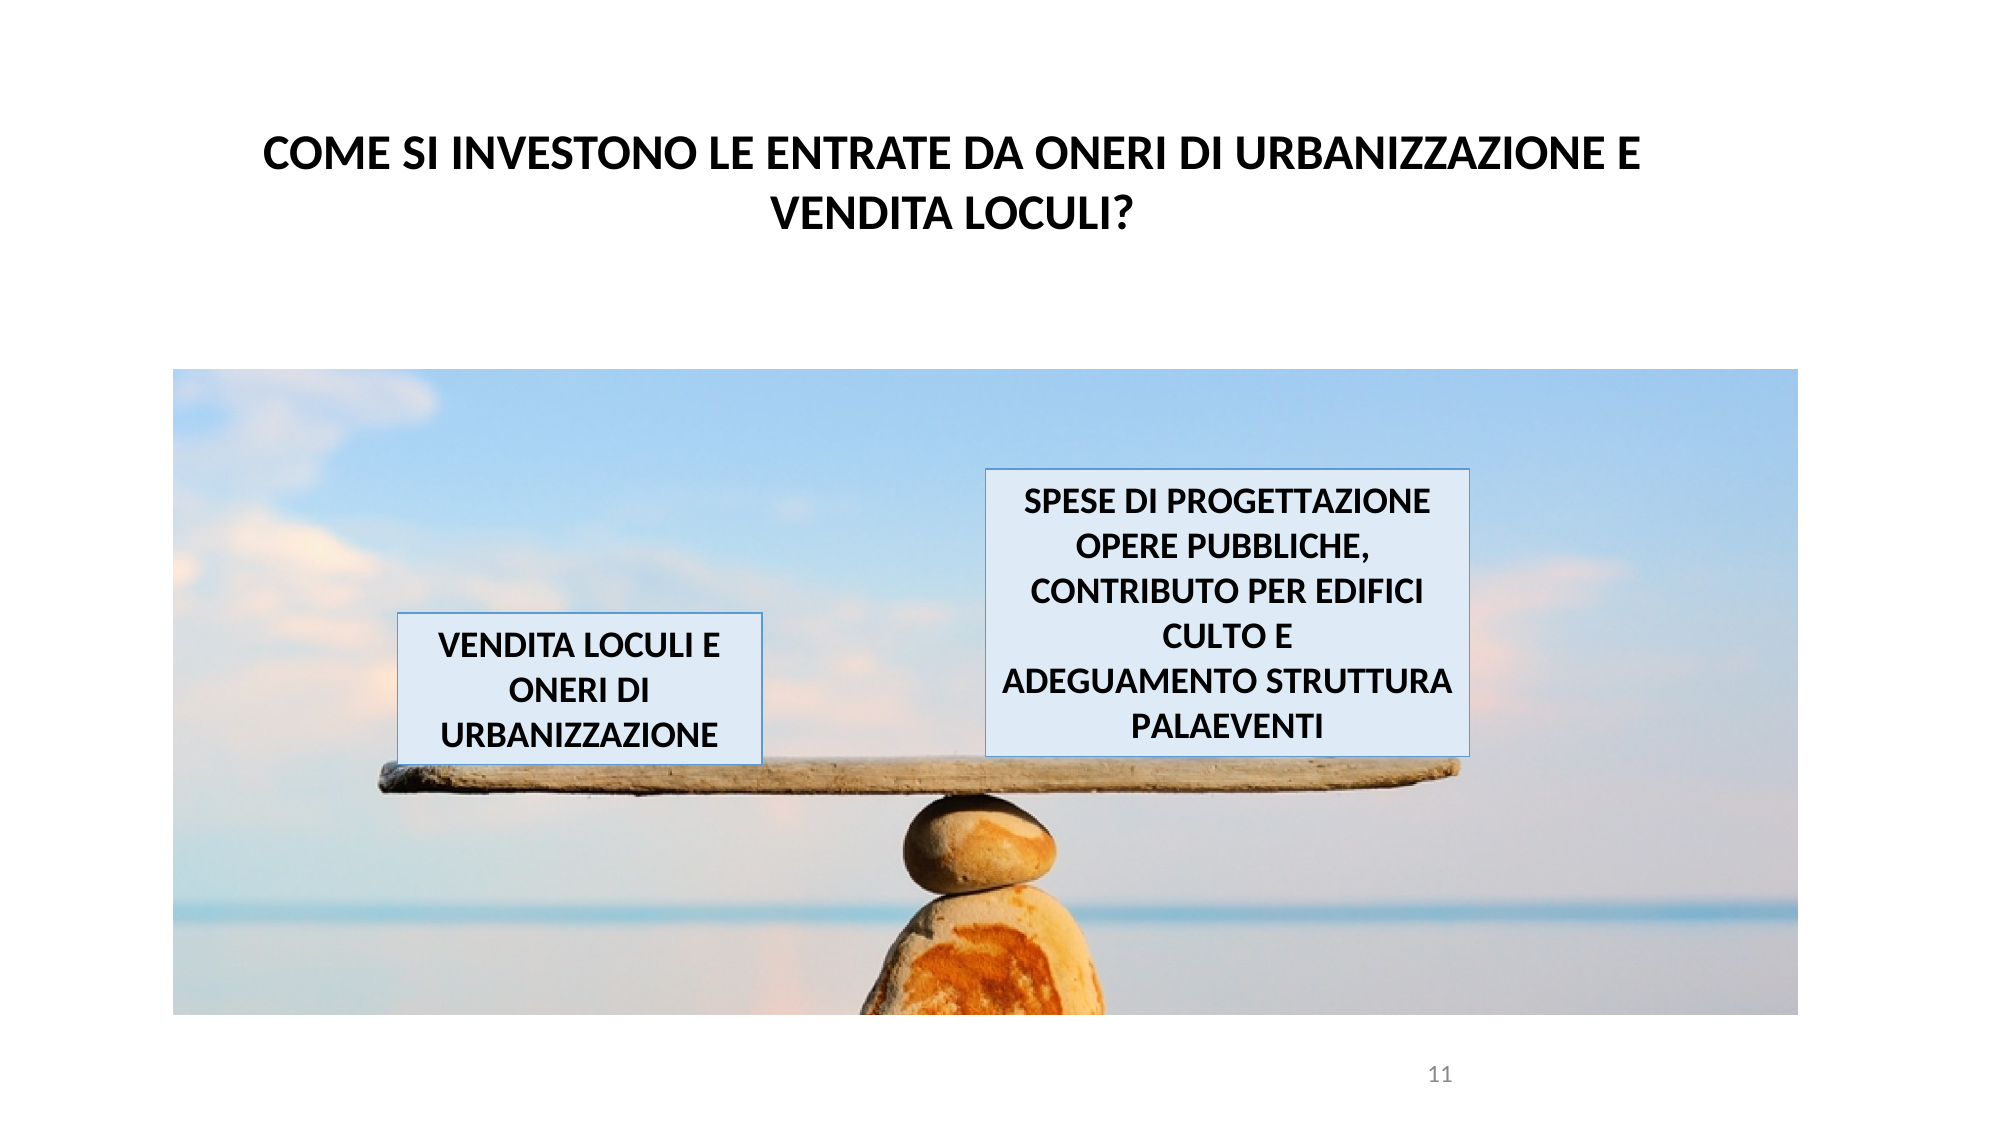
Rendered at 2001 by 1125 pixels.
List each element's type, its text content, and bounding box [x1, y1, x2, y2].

text_box SPESE DI PROGETTAZIONE OPERE PUBBLICHE, CONTRIBUTO PER EDIFICI CULTO E ADEGUAMENTO STRUTTURA PALAEVENTI [985, 468, 1470, 757]
text_box COME SI INVESTONO LE ENTRATE DA ONERI DI URBANIZZAZIONE E VENDITA LOCULI? [208, 112, 1697, 310]
text_box [1412, 1042, 1863, 1103]
picture [173, 369, 1798, 1015]
text_box VENDITA LOCULI E ONERI DI URBANIZZAZIONE [397, 612, 762, 765]
